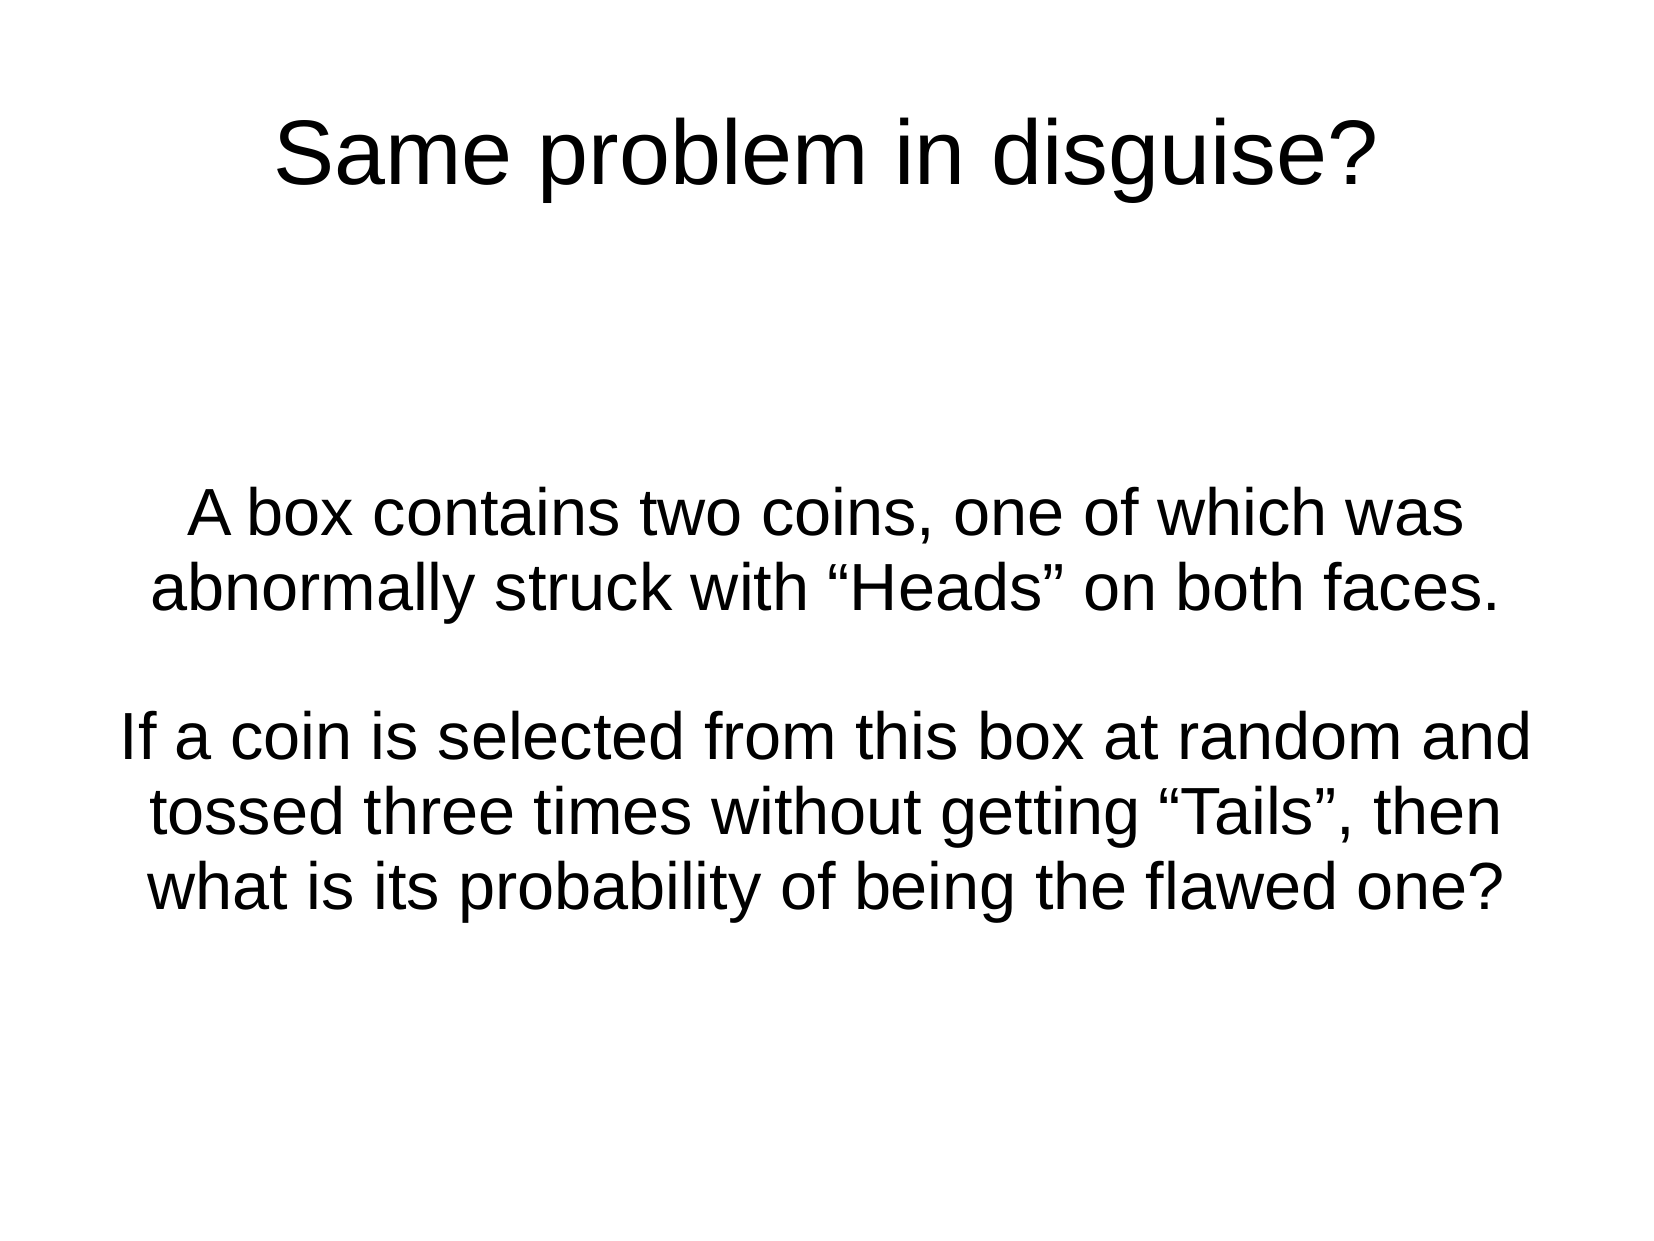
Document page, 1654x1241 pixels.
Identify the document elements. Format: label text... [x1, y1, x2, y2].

title Same problem in disguise? [82, 56, 1571, 250]
subtitle A box contains two coins, one of which was abnormally struck with “Heads” on both faces. If a coin is selected from this box at random and tossed three times without getting “Tails”, then what is its probability of being the flawed one? [82, 290, 1571, 1109]
